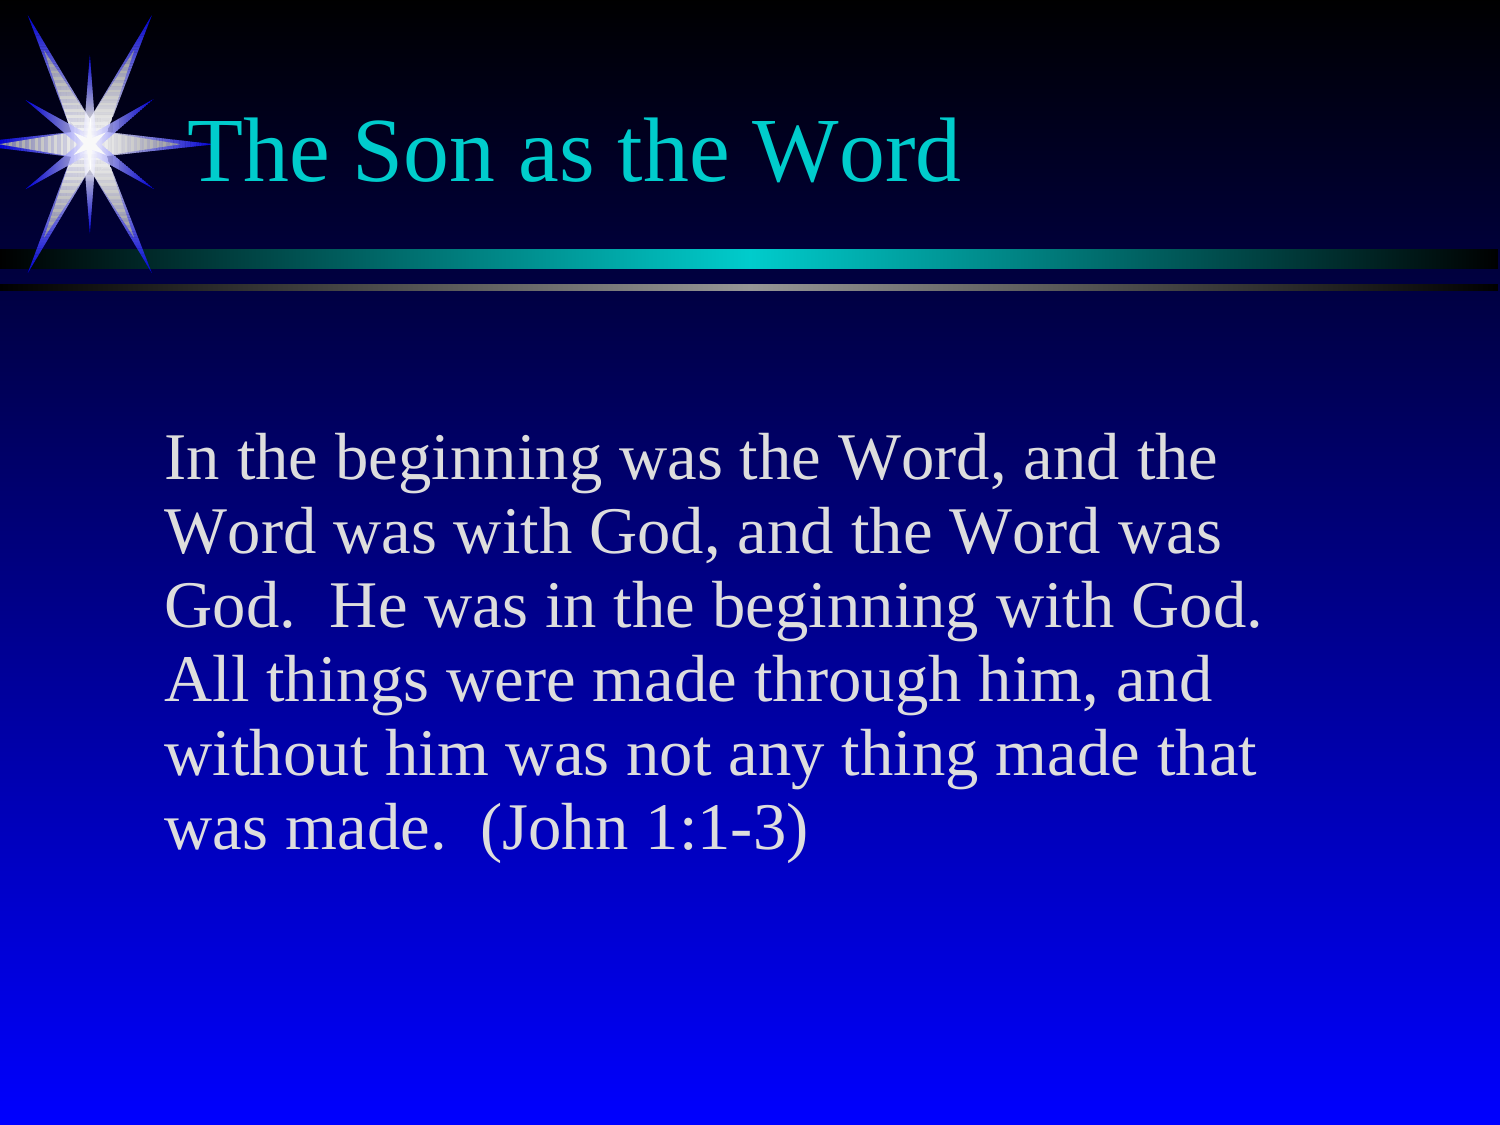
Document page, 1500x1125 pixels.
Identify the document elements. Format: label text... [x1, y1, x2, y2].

title The Son as the Word [187, 56, 1463, 244]
text_box In the beginning was the Word, and the Word was with God, and the Word was God. He was in the beginning with God. All things were made through him, and without him was not any thing made that was made. (John 1:1-3) [150, 412, 1313, 872]
